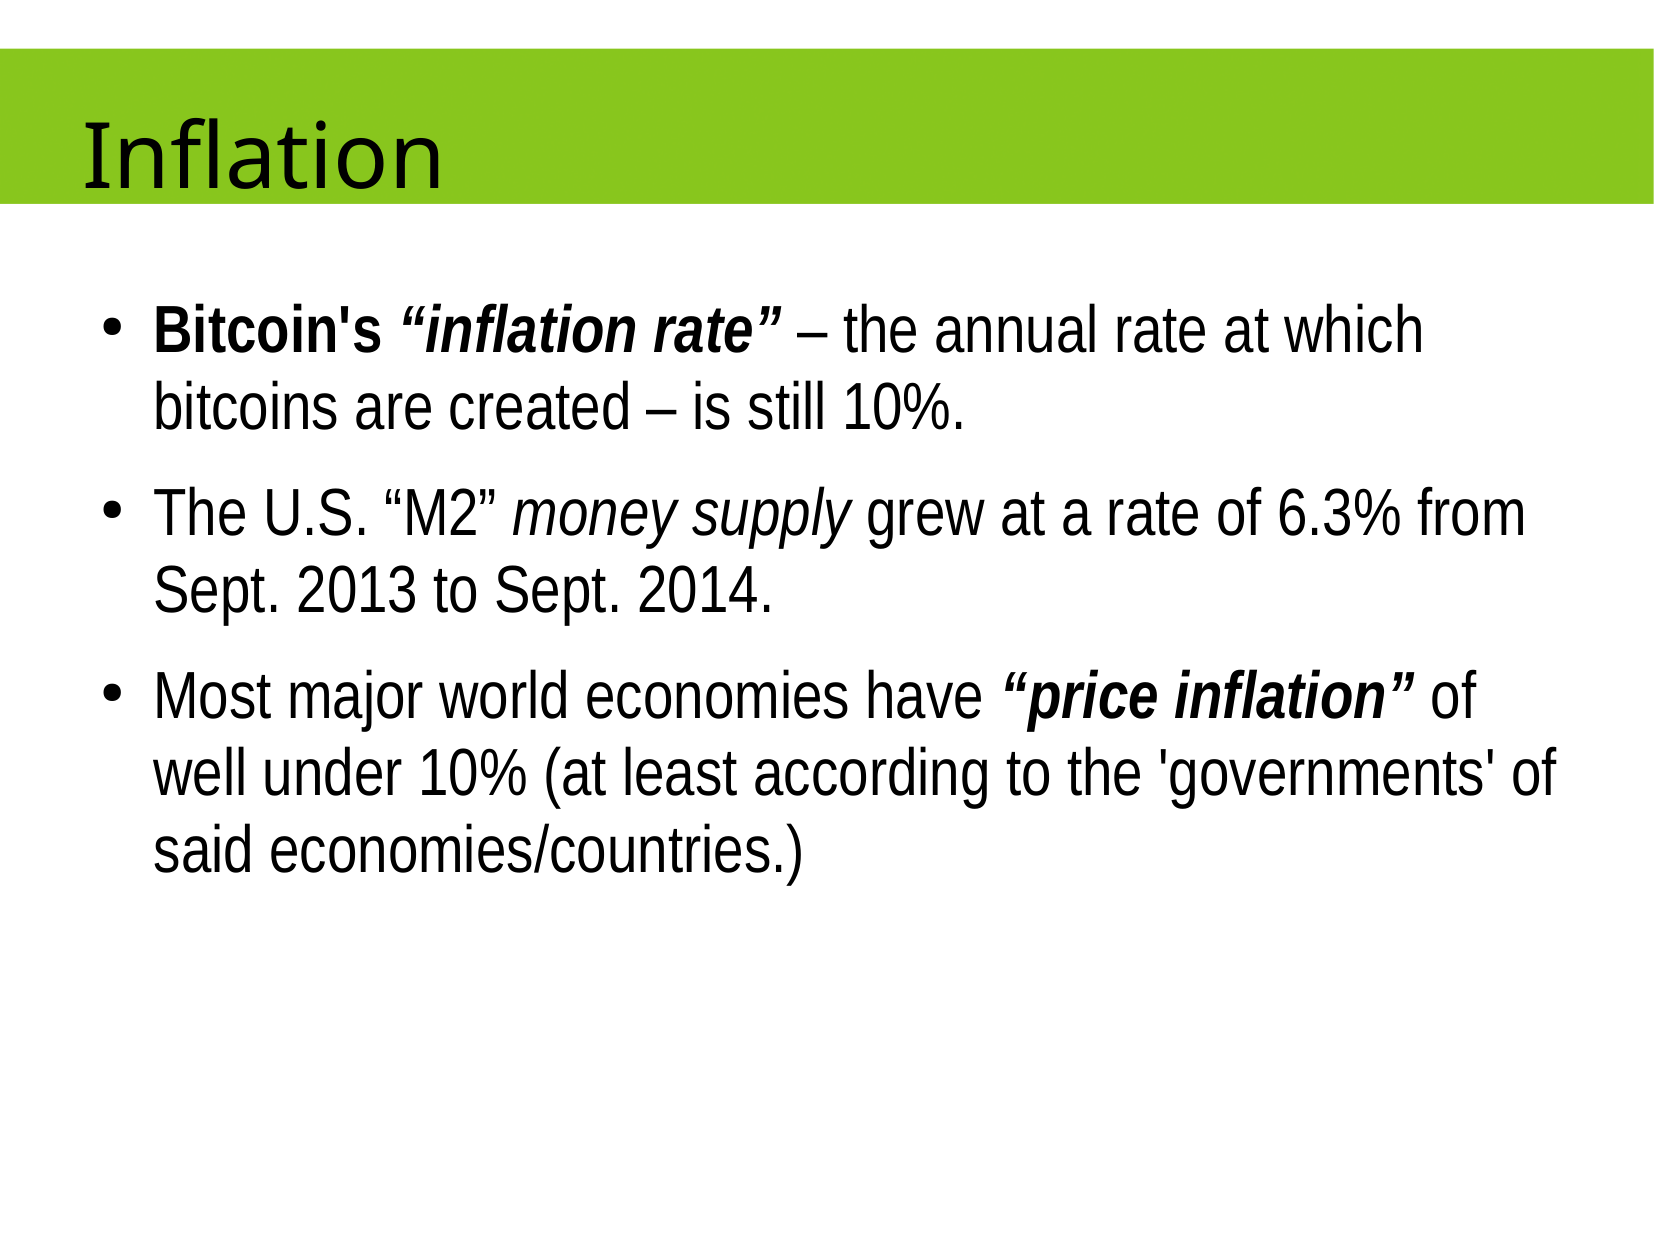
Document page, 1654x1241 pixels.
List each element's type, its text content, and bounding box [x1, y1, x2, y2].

title Inflation [82, 49, 1571, 257]
list Bitcoin's “inflation rate” – the annual rate at which bitcoins are created – is still 10%. The U.S. “M2” money supply grew at a rate of 6.3% from Sept. 2013 to Sept. 2014. Most major world economies have “price inflation” of well under 10% (at least according to the 'governments' of said economies/countries.) [82, 290, 1571, 1010]
picture [0, 0, 1654, 1241]
